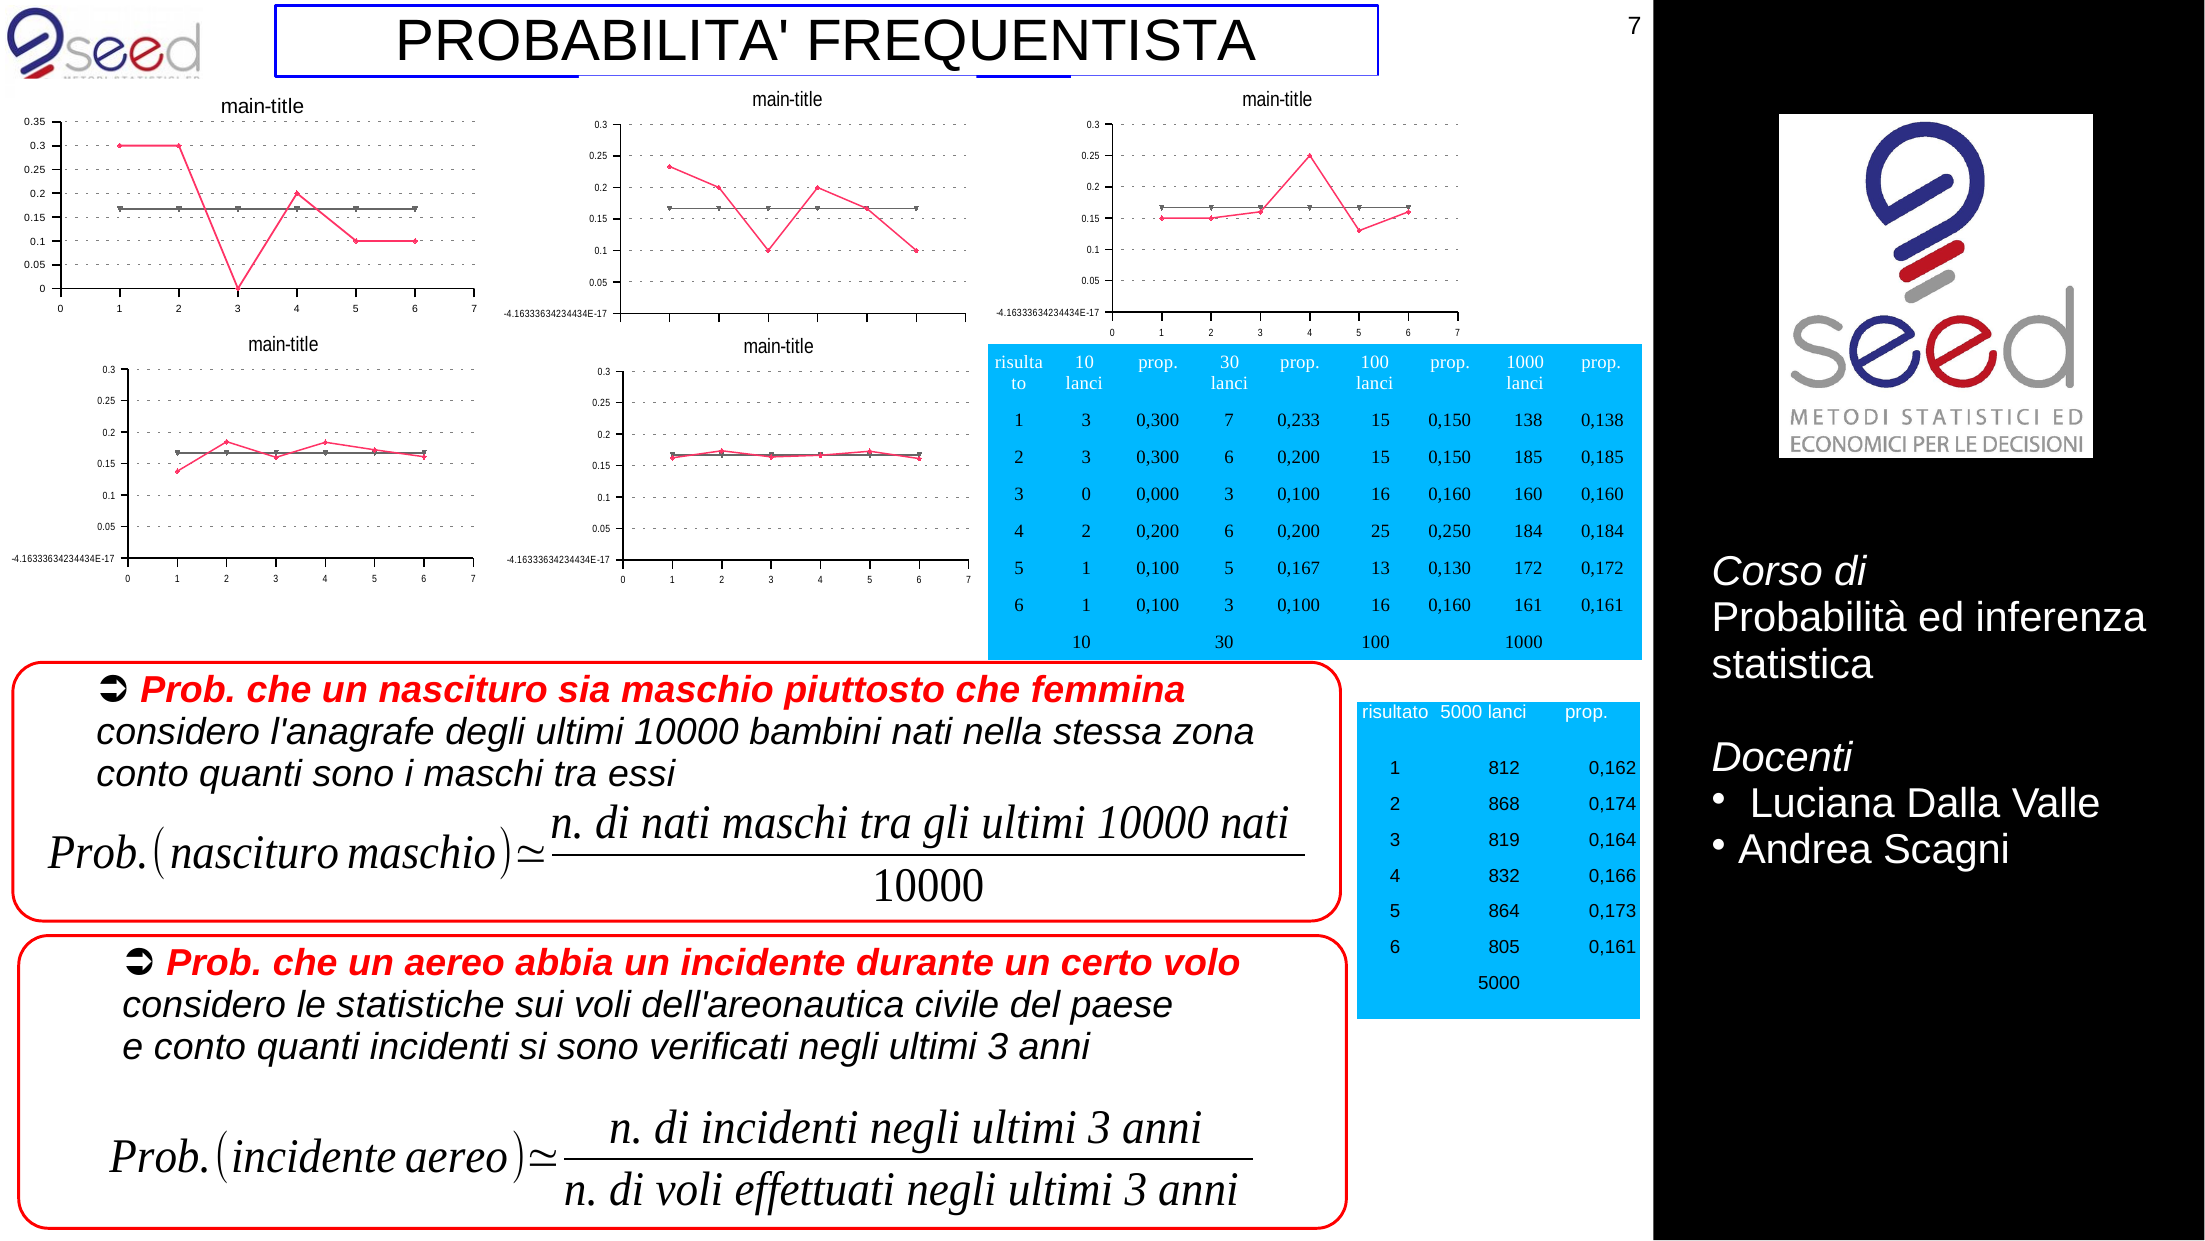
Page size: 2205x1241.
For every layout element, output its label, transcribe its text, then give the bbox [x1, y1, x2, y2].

table_cell 2 [1357, 794, 1433, 829]
table_cell 0,160 [1561, 476, 1642, 513]
chart [100, 1100, 1263, 1218]
table_cell 1 [1050, 550, 1119, 586]
table_cell 3 [1197, 586, 1262, 623]
table_cell 0,150 [1411, 402, 1489, 439]
table_cell 2 [1050, 513, 1119, 550]
table_header risultato [988, 344, 1050, 402]
table_cell 0,200 [1262, 439, 1338, 476]
table_cell 6 [1357, 936, 1433, 972]
table_cell 0,300 [1119, 439, 1197, 476]
table_cell [1357, 972, 1433, 1019]
table_header 1000 lanci [1489, 344, 1561, 402]
table_cell 13 [1338, 550, 1411, 586]
table_cell 812 [1433, 758, 1533, 794]
table_cell 15 [1338, 439, 1411, 476]
table_cell 3 [1050, 439, 1119, 476]
table_cell 7 [1197, 402, 1262, 439]
table_cell 10 [1050, 623, 1119, 660]
table_cell 868 [1433, 794, 1533, 829]
table_cell [1561, 623, 1642, 660]
table_cell 5000 [1433, 972, 1533, 1019]
table_cell 6 [1197, 439, 1262, 476]
table_cell 1 [1050, 586, 1119, 623]
table_cell 0,166 [1533, 865, 1640, 901]
table_cell 30 [1197, 623, 1262, 660]
table_cell 0,160 [1411, 586, 1489, 623]
table_cell 0,100 [1262, 586, 1338, 623]
table_cell 0,300 [1119, 402, 1197, 439]
table_cell 4 [1357, 865, 1433, 901]
table_cell 0,250 [1411, 513, 1489, 550]
table_header 5000 lanci [1433, 702, 1533, 758]
table_header 30 lanci [1197, 344, 1262, 402]
table_cell 0,184 [1561, 513, 1642, 550]
table_cell 0,185 [1561, 439, 1642, 476]
table_cell 0,233 [1262, 402, 1338, 439]
table_cell 5 [988, 550, 1050, 586]
table_cell 0,173 [1533, 901, 1640, 936]
table_header prop. [1561, 344, 1642, 402]
table_cell [1533, 972, 1640, 1019]
table_cell 832 [1433, 865, 1533, 901]
picture [5, 5, 203, 98]
table_cell 819 [1433, 829, 1533, 865]
table_cell 3 [1050, 402, 1119, 439]
table_cell [988, 623, 1050, 660]
chart [11, 78, 488, 593]
table_cell 0,000 [1119, 476, 1197, 513]
table_cell [1411, 623, 1489, 660]
table_header 10 lanci [1050, 344, 1119, 402]
table_header risultato [1357, 702, 1433, 758]
table_header 100 lanci [1338, 344, 1411, 402]
text_box ➲ Prob. che un nascituro sia maschio piuttosto che femmina considero l'anagrafe degli ultimi 10000 bambini nati nella stessa zona conto quanti sono i maschi tra essi [12, 662, 1341, 922]
text_box ➲ Prob. che un aereo abbia un incidente durante un certo volo considero le statistiche sui voli dell'areonautica civile del paese e conto quanti incidenti si sono verificati negli ultimi 3 anni [18, 935, 1347, 1229]
table_cell 6 [1197, 513, 1262, 550]
table_cell 4 [988, 513, 1050, 550]
table_cell 3 [988, 476, 1050, 513]
table_cell 0,162 [1533, 758, 1640, 794]
chart [38, 796, 1314, 913]
table_cell 185 [1489, 439, 1561, 476]
table_cell 161 [1489, 586, 1561, 623]
table_cell 3 [1197, 476, 1262, 513]
table_cell 160 [1489, 476, 1561, 513]
table_header prop. [1533, 702, 1640, 758]
table_cell 5 [1197, 550, 1262, 586]
table_header prop. [1262, 344, 1338, 402]
table_cell 0,200 [1262, 513, 1338, 550]
table_cell [1262, 623, 1338, 660]
table_cell 864 [1433, 901, 1533, 936]
table_cell 1 [988, 402, 1050, 439]
table_cell 1 [1357, 758, 1433, 794]
table_cell 25 [1338, 513, 1411, 550]
table_cell 0 [1050, 476, 1119, 513]
table_cell 5 [1357, 901, 1433, 936]
table_cell 0,167 [1262, 550, 1338, 586]
chart [503, 75, 1554, 595]
table_cell 0,161 [1561, 586, 1642, 623]
table_cell 0,161 [1533, 936, 1640, 972]
table_cell 0,100 [1262, 476, 1338, 513]
table_cell 0,150 [1411, 439, 1489, 476]
table_cell 0,172 [1561, 550, 1642, 586]
table_cell 16 [1338, 476, 1411, 513]
table_cell 0,100 [1119, 550, 1197, 586]
table_cell 6 [988, 586, 1050, 623]
table_cell 16 [1338, 586, 1411, 623]
table_cell 15 [1338, 402, 1411, 439]
table_cell 184 [1489, 513, 1561, 550]
table_cell 805 [1433, 936, 1533, 972]
table_cell 0,138 [1561, 402, 1642, 439]
table_cell 0,160 [1411, 476, 1489, 513]
table_cell 0,200 [1119, 513, 1197, 550]
text_box PROBABILITA' FREQUENTISTA [275, 5, 1378, 77]
table_cell 0,130 [1411, 550, 1489, 586]
table_cell 1000 [1489, 623, 1561, 660]
table_cell 138 [1489, 402, 1561, 439]
table_cell 3 [1357, 829, 1433, 865]
table_cell 100 [1338, 623, 1411, 660]
table_cell 0,100 [1119, 586, 1197, 623]
table_cell 172 [1489, 550, 1561, 586]
table_header prop. [1411, 344, 1489, 402]
picture [1779, 114, 2093, 458]
table_cell 2 [988, 439, 1050, 476]
table_cell 0,164 [1533, 829, 1640, 865]
table_header prop. [1119, 344, 1197, 402]
table_cell 0,174 [1533, 794, 1640, 829]
table_cell [1119, 623, 1197, 660]
